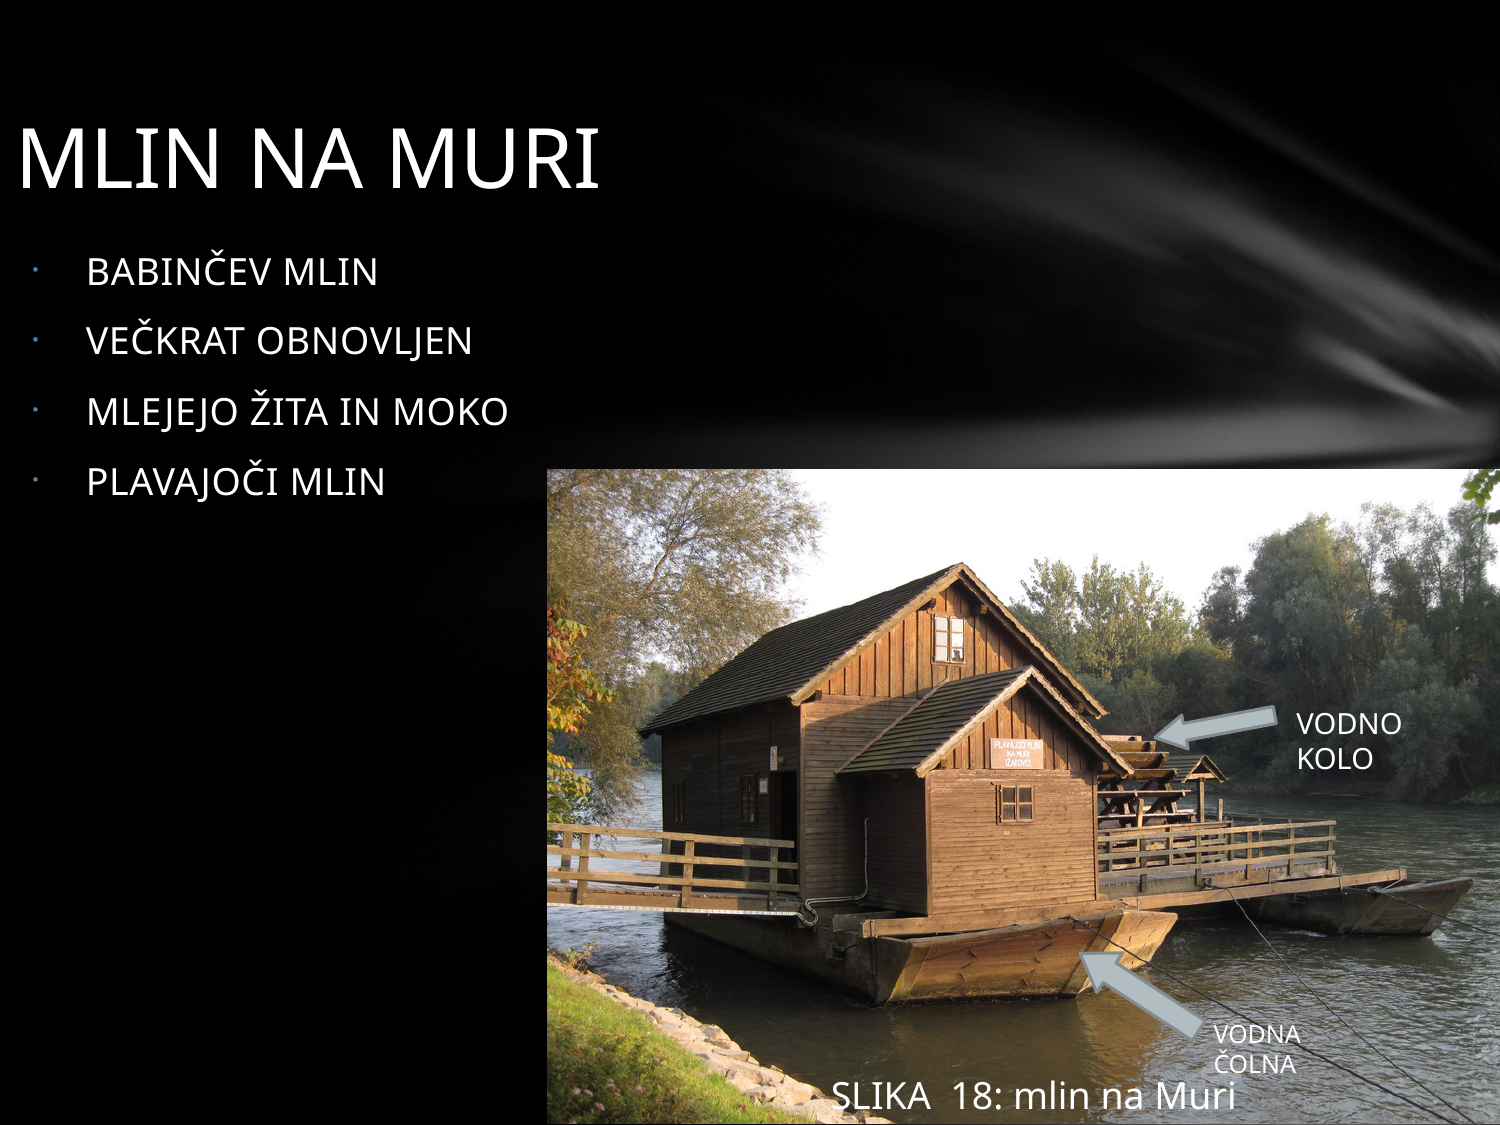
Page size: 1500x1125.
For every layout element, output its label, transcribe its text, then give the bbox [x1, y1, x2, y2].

picture [0, 0, 1500, 1125]
title MLIN NA MURI [0, 37, 1260, 213]
list BABINČEV MLIN VEČKRAT OBNOVLJEN MLEJEJO ŽITA IN MOKO PLAVAJOČI MLIN [0, 240, 1260, 1015]
text_box [1154, 706, 1277, 749]
text_box SLIKA 18: mlin na Muri [816, 1064, 1500, 1125]
text_box VODNO KOLO [1281, 697, 1424, 783]
text_box [1079, 952, 1198, 1041]
text_box VODNA ČOLNA [1198, 1011, 1364, 1064]
